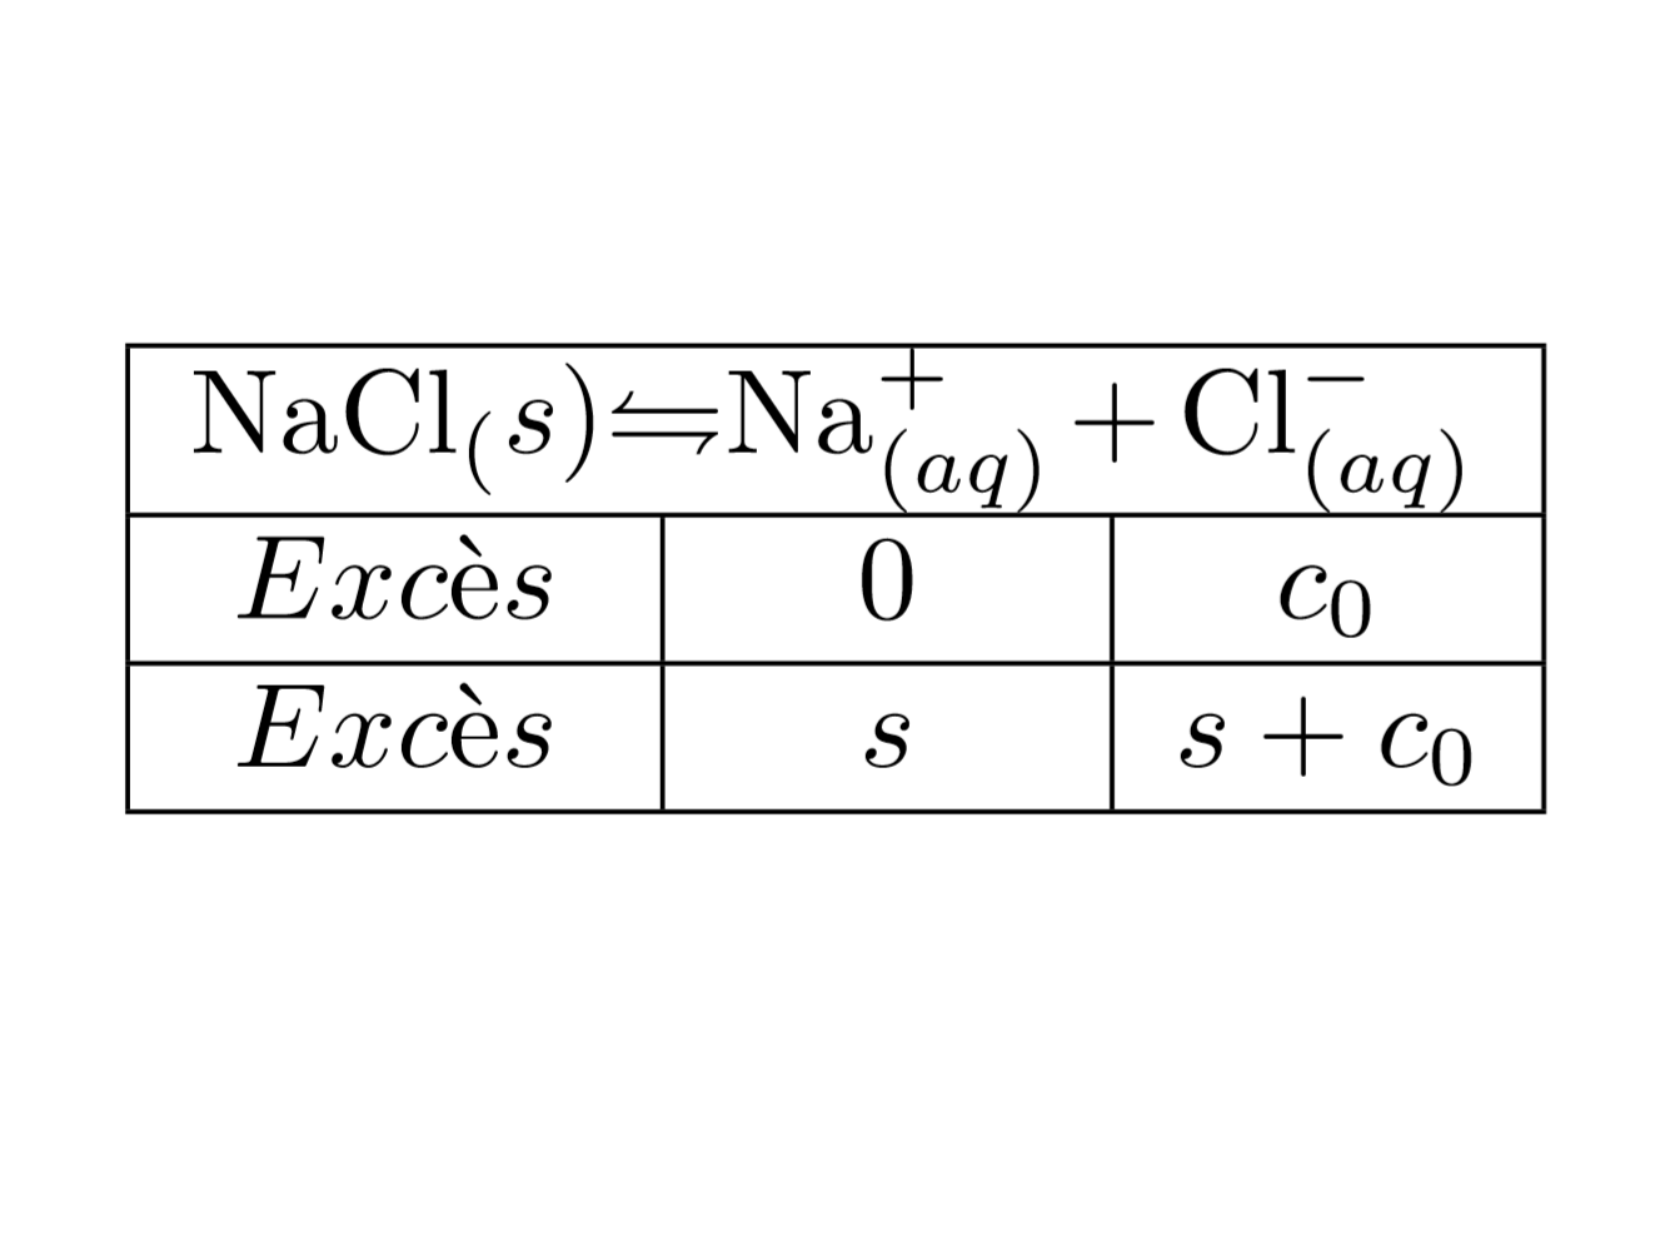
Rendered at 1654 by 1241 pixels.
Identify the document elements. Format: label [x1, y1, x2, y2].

picture [114, 329, 1560, 827]
